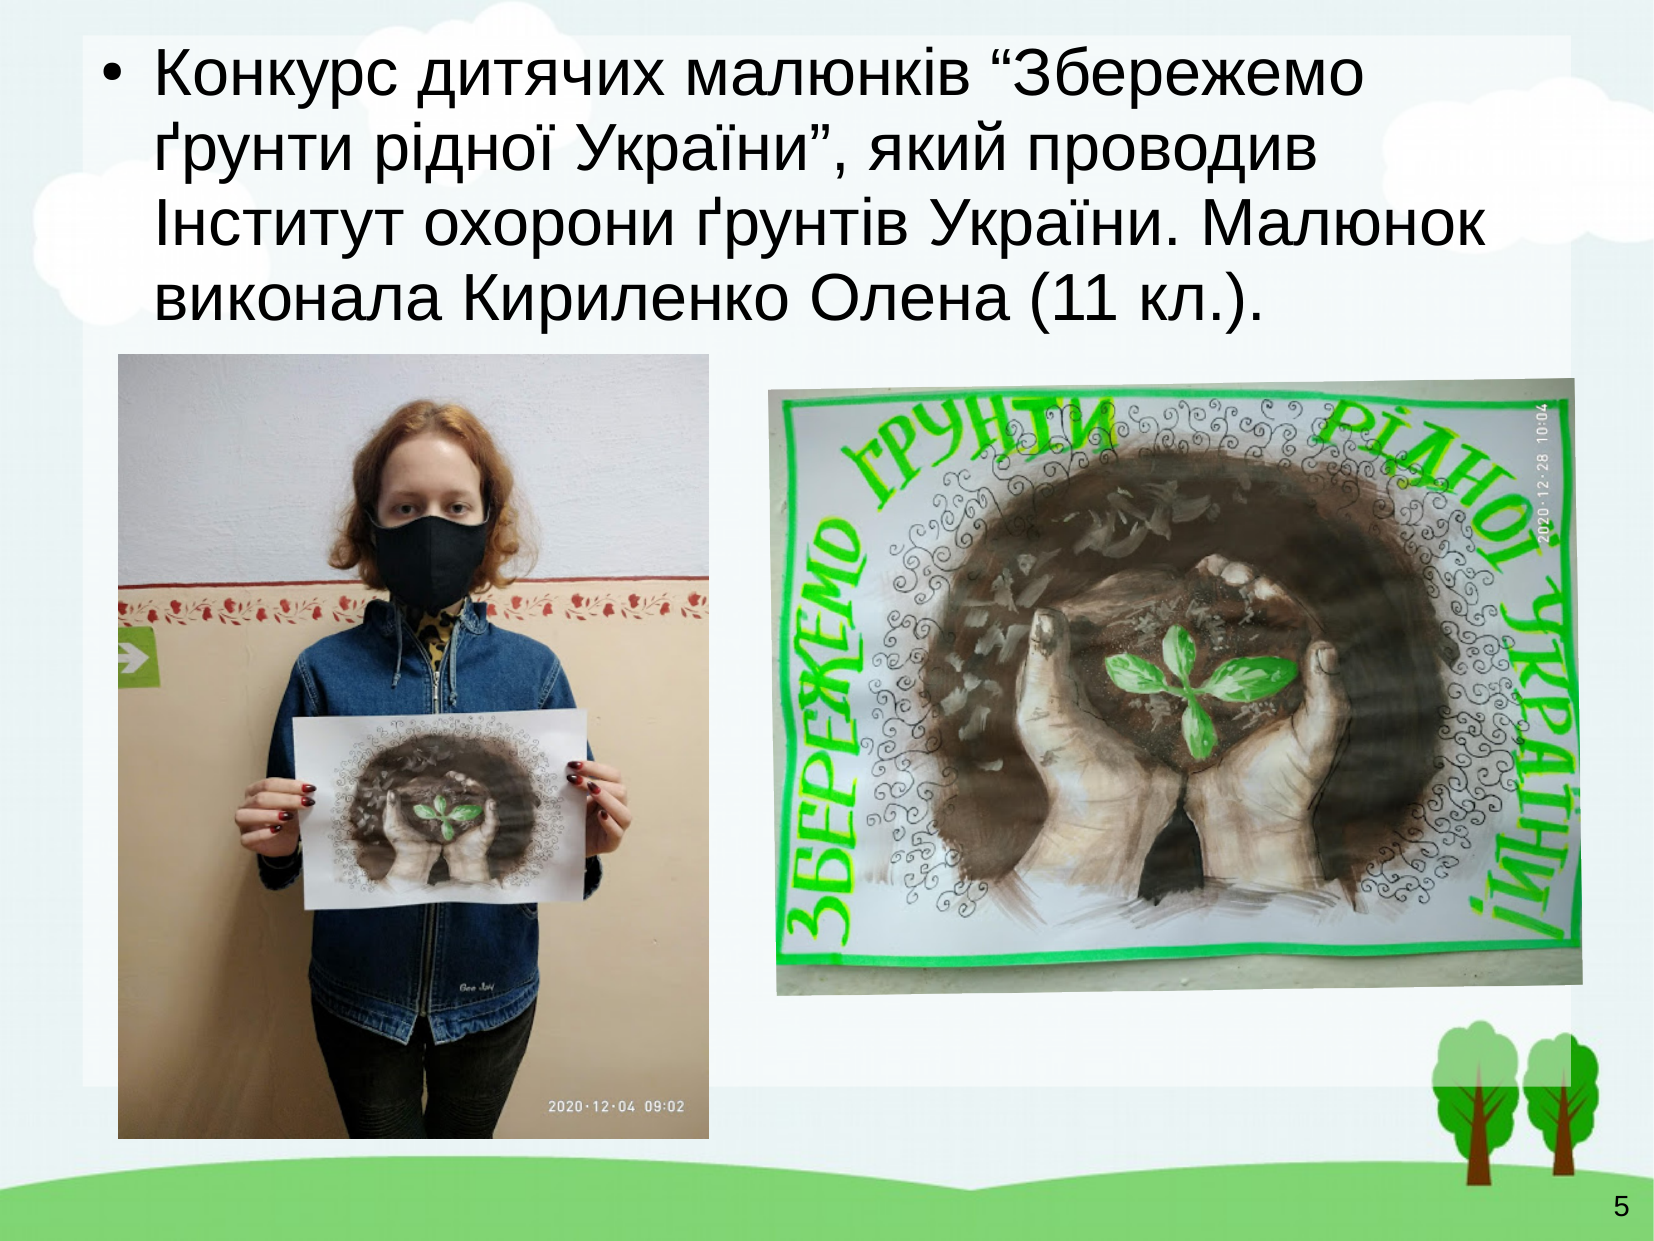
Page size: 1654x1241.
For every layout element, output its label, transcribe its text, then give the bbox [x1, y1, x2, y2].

picture [0, 0, 1654, 1241]
list Конкурс дитячих малюнків “Збережемо ґрунти рідної України”, який проводив Інститут охорони ґрунтів України. Малюнок виконала Кириленко Олена (11 кл.). [82, 35, 1571, 1087]
